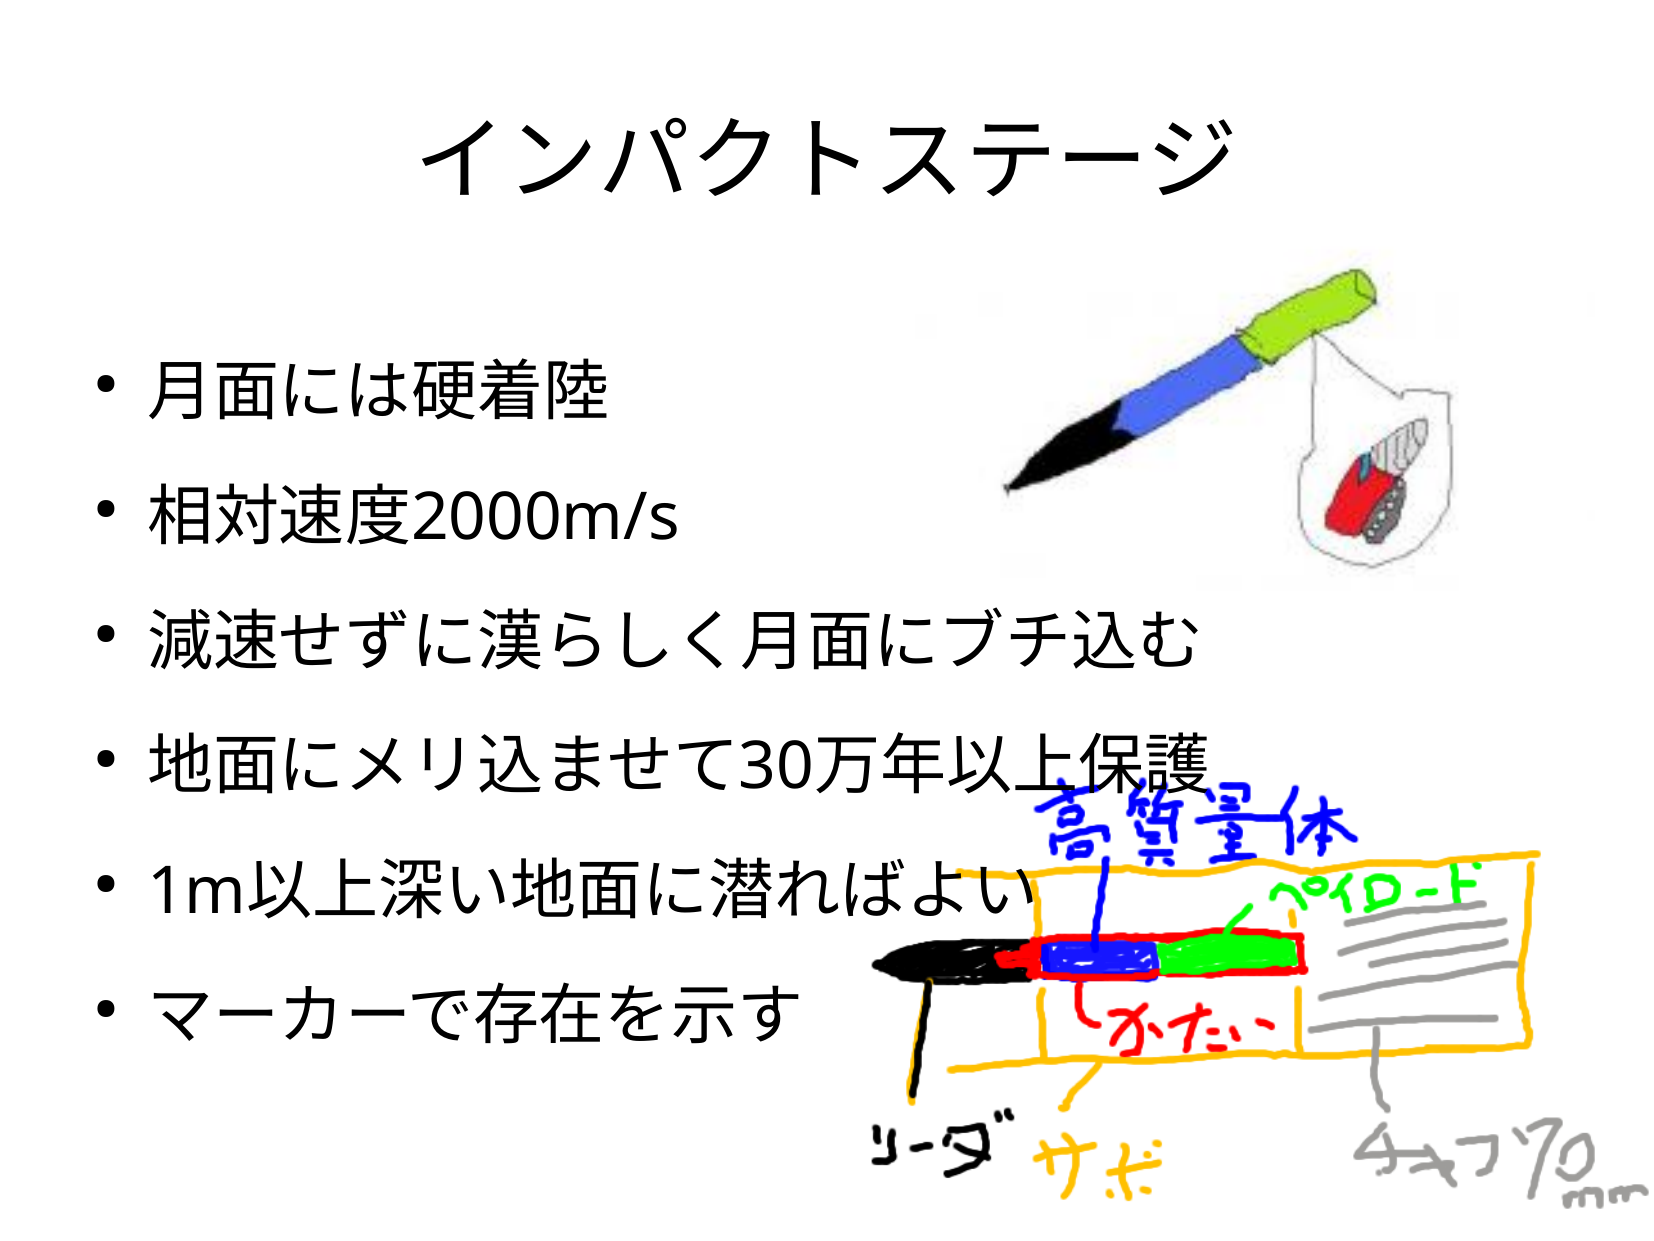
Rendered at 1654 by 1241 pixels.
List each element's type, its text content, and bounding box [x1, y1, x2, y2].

title インパクトステージ [82, 56, 1571, 250]
picture [832, 727, 1654, 1241]
picture [915, 164, 1595, 591]
list 月面には硬着陸 相対速度2000m/s 減速せずに漢らしく月面にブチ込む 地面にメリ込ませて30万年以上保護 1m以上深い地面に潜ればよい マーカーで存在を示す [76, 338, 1565, 1063]
